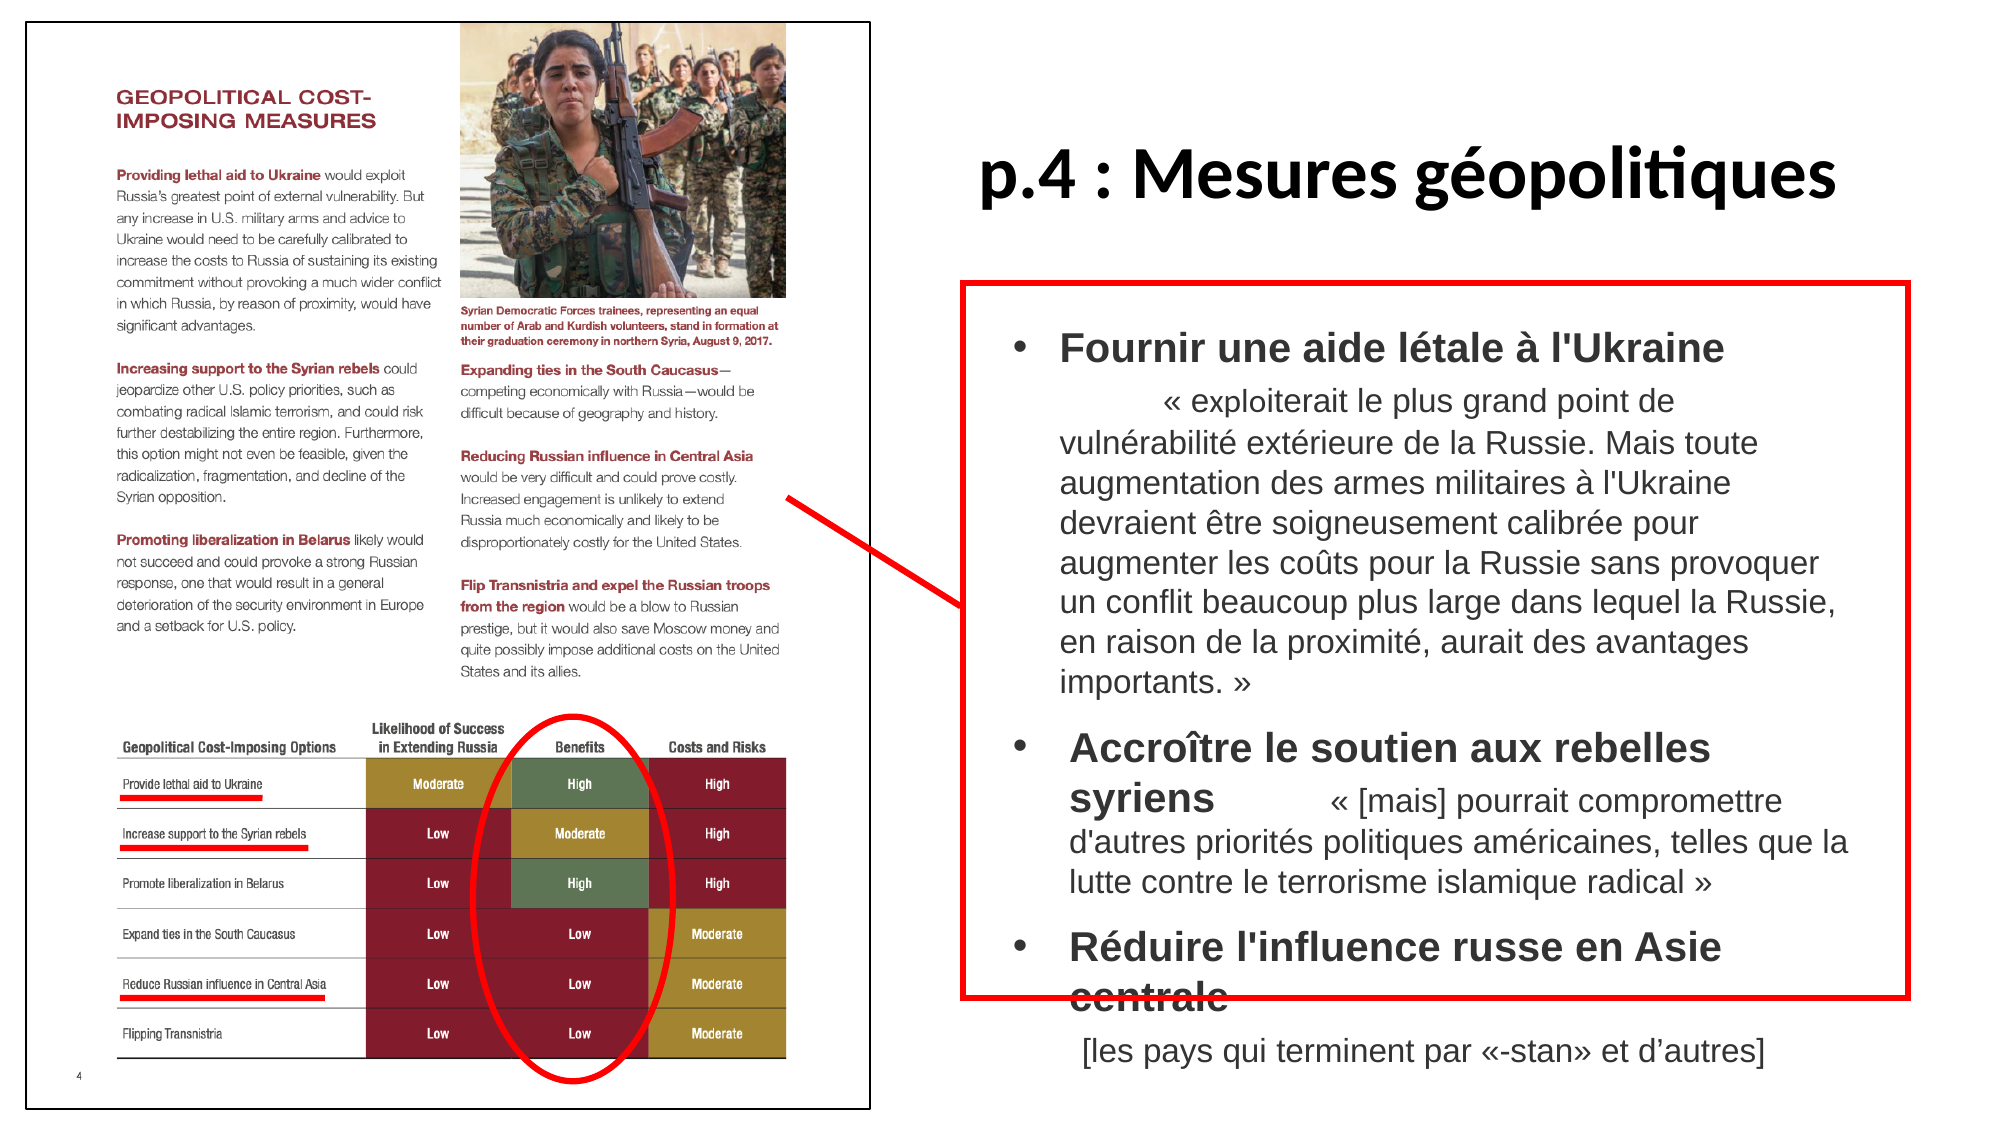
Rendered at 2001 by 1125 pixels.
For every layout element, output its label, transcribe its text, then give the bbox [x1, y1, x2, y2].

title p.4 : Mesures géopolitiques [963, 65, 1908, 280]
picture [26, 22, 870, 1109]
text_box Fournir une aide létale à l'Ukraine « exploiterait le plus grand point de vulnérabilité extérieure de la Russie. Mais toute augmentation des armes militaires à l'Ukraine devraient être soigneusement calibrée pour augmenter les coûts pour la Russie sans provoquer un conflit beaucoup plus large dans lequel la Russie, en raison de la proximité, aurait des avantages importants. » Accroître le soutien aux rebelles syriens « [mais] pourrait compromettre d'autres priorités politiques américaines, telles que la lutte contre le terrorisme islamique radical » Réduire l'influence russe en Asie centrale [les pays qui terminent par «-stan» et d’autres] [997, 313, 1873, 995]
text_box Fournir une aide létale à l'Ukraine « exploiterait le plus grand point de vulnérabilité extérieure de la Russie. Mais toute augmentation des armes militaires à l'Ukraine devraient être soigneusement calibrée pour augmenter les coûts pour la Russie sans provoquer un conflit beaucoup plus large dans lequel la Russie, en raison de la proximité, aurait des avantages importants. » Accroître le soutien aux rebelles syriens « [mais] pourrait compromettre d'autres priorités politiques américaines, telles que la lutte contre le terrorisme islamique radical » Réduire l'influence russe en Asie centrale [les pays qui terminent par «-stan» et d’autres] [997, 1001, 1873, 1123]
